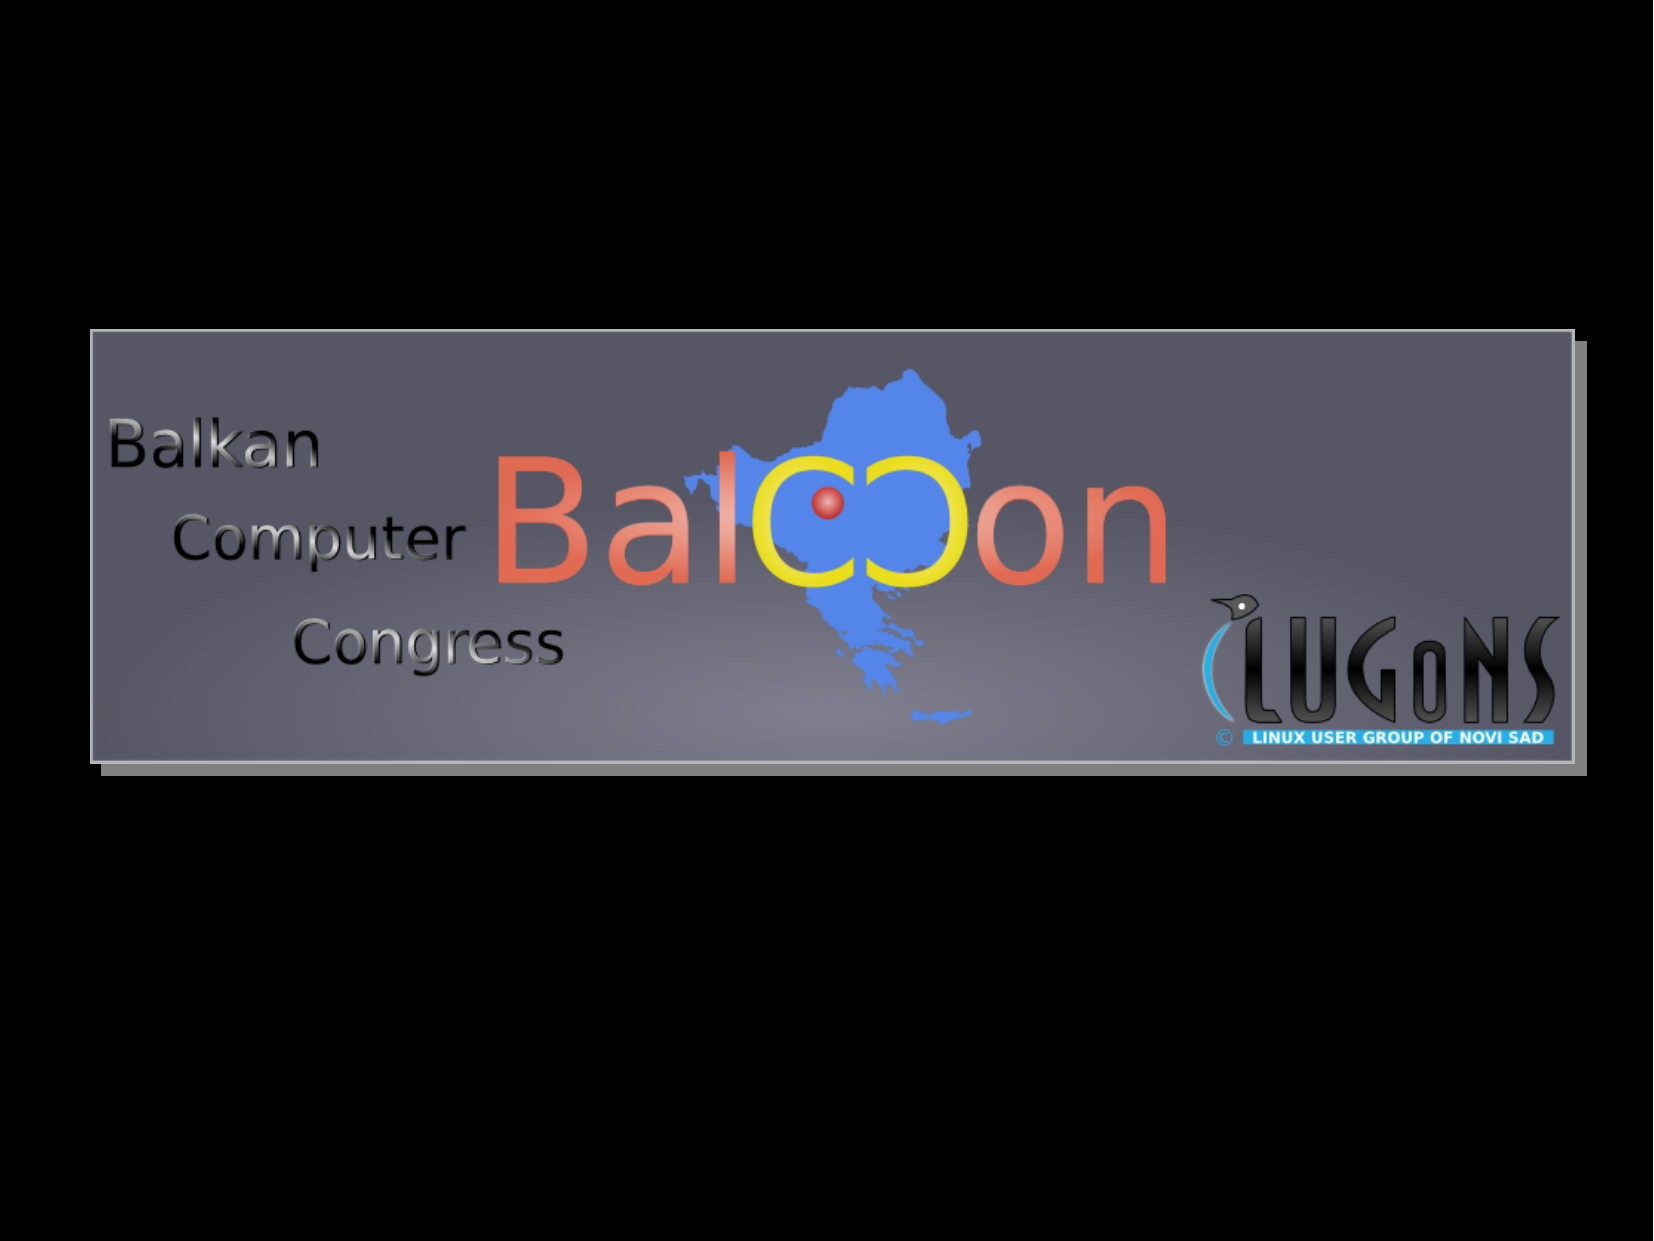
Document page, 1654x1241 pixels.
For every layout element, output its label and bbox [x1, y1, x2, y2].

picture [90, 329, 1575, 764]
